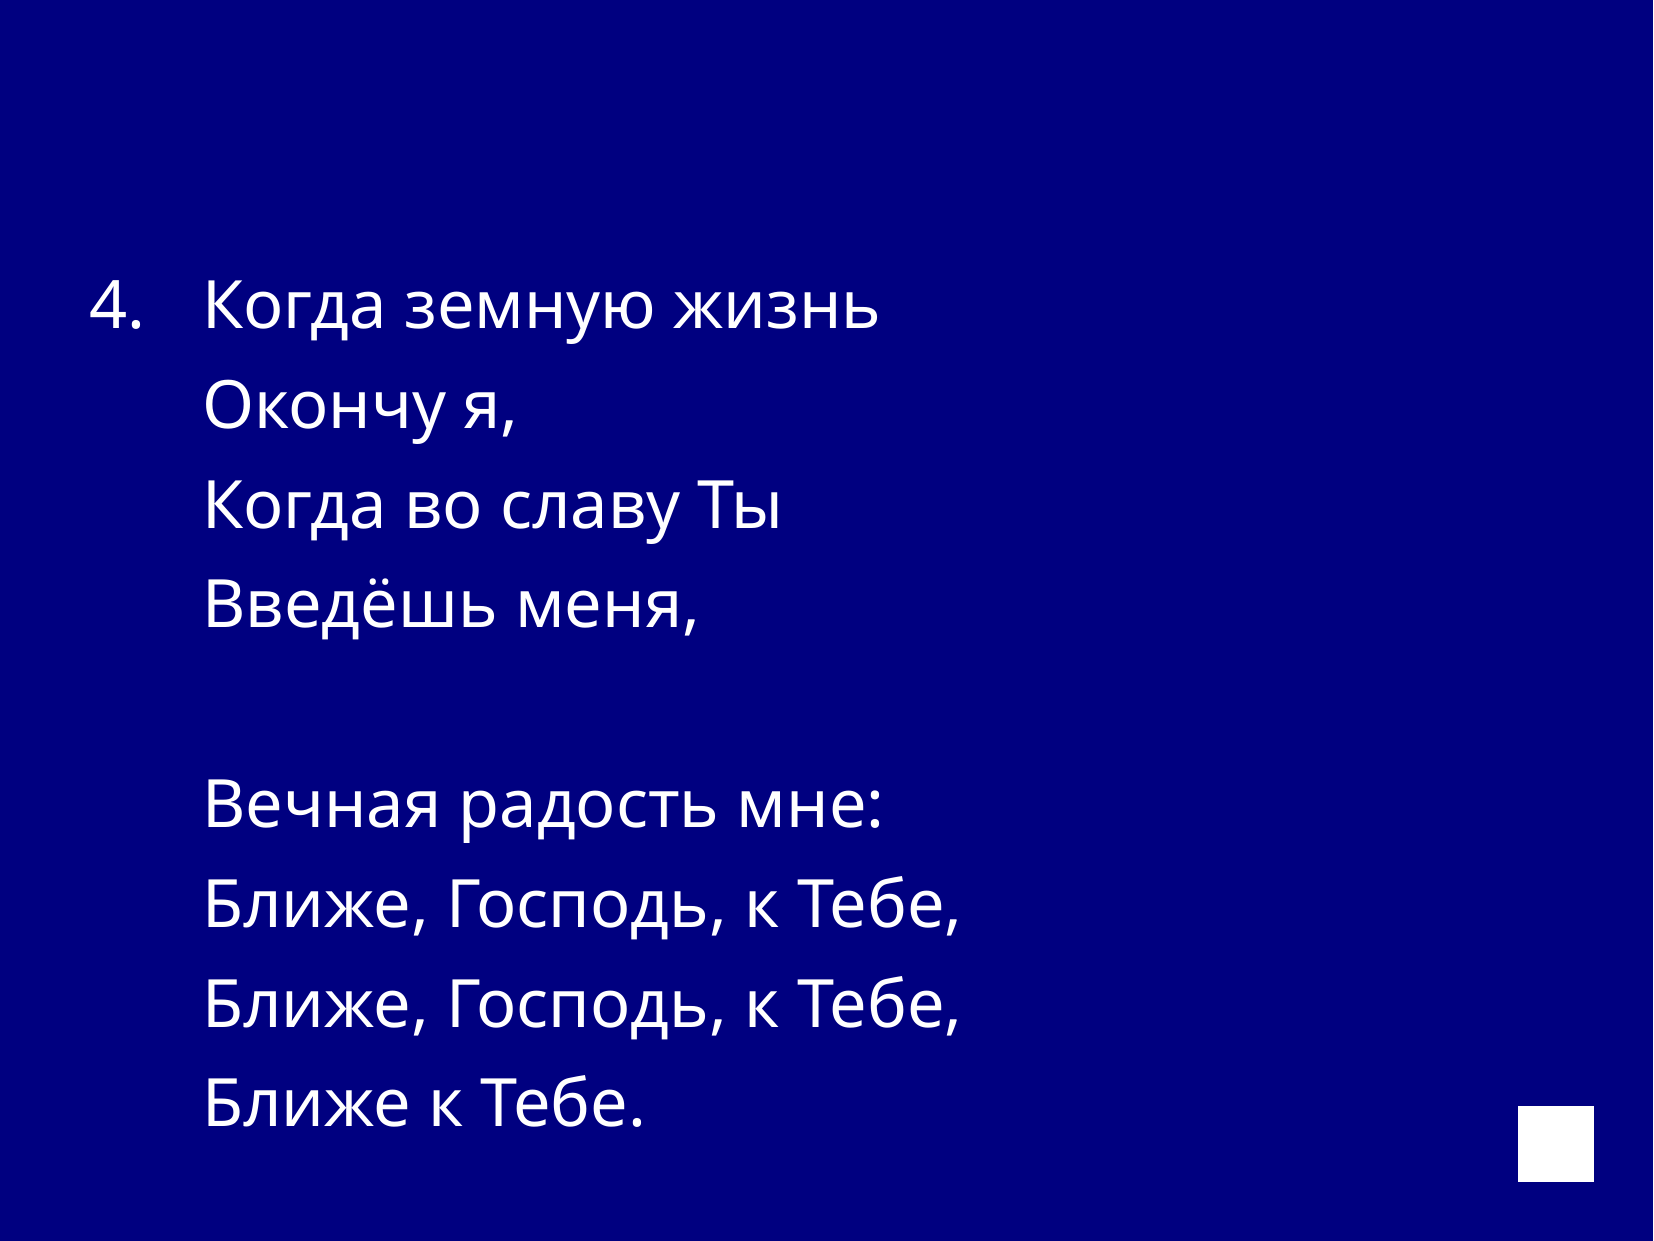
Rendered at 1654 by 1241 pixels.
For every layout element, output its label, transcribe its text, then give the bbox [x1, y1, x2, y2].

text_box [1518, 1106, 1594, 1182]
text_box 4. Когда земную жизнь Окончу я, Когда во славу Ты Введёшь меня, Вечная радость мне: Ближе, Господь, к Тебе, Ближе, Господь, к Тебе, Ближе к Тебе. [75, 150, 1576, 1163]
